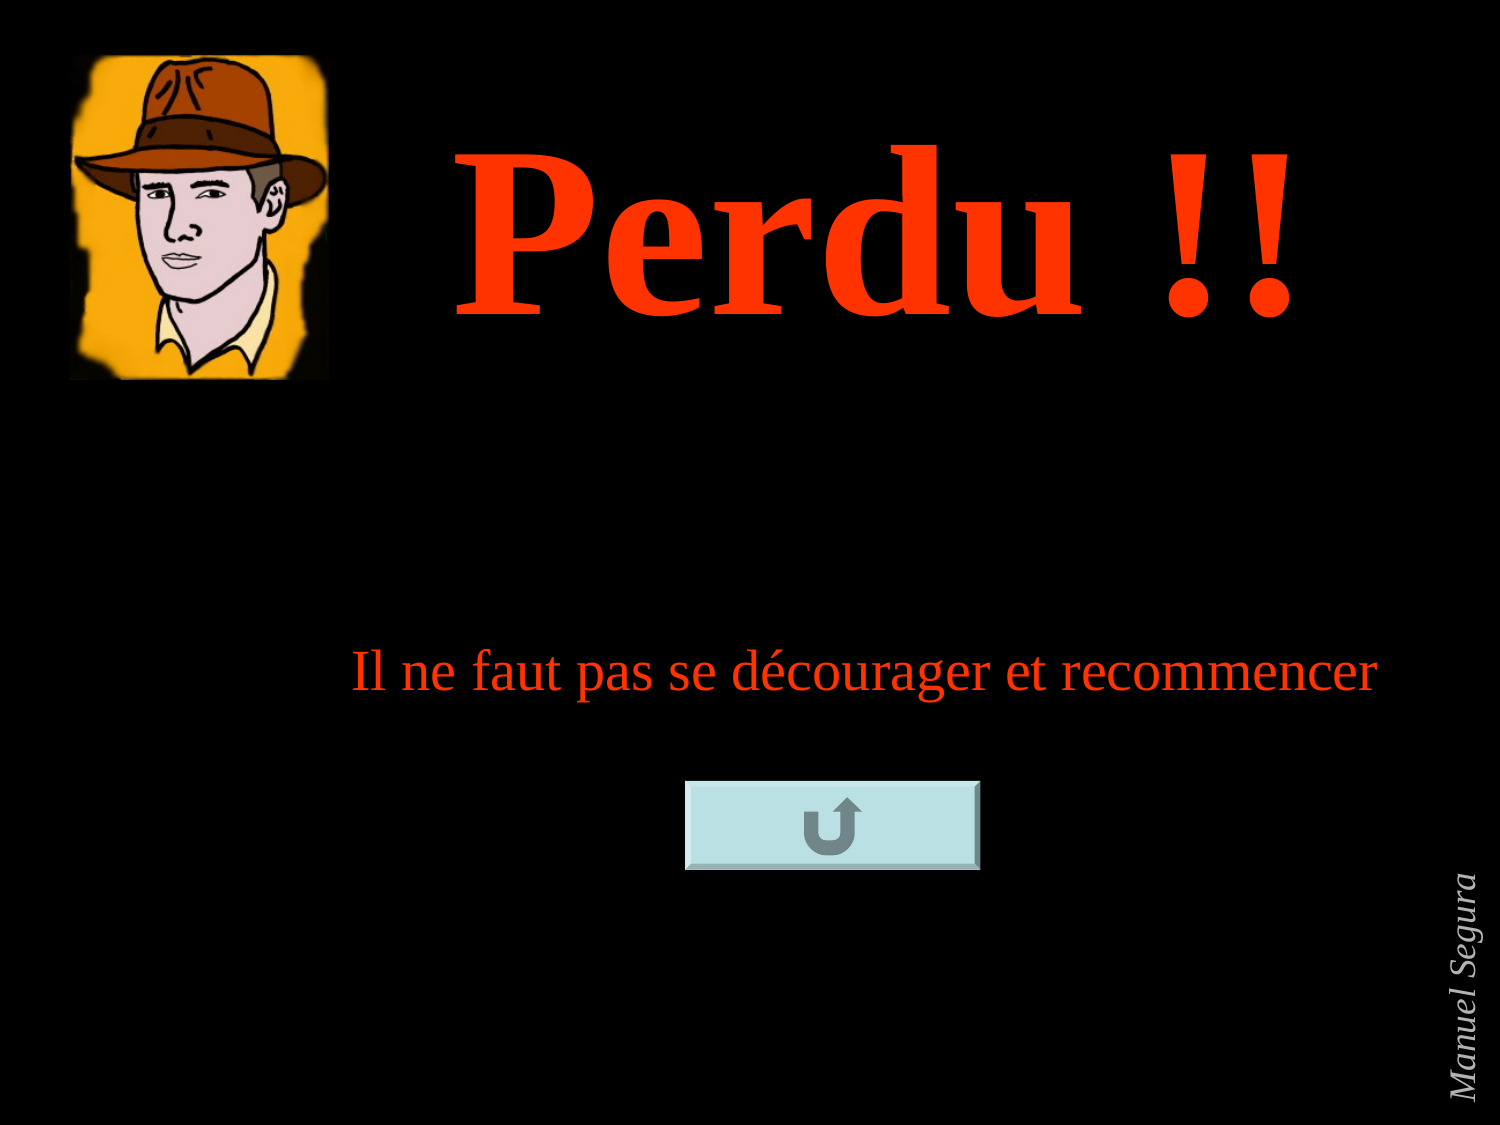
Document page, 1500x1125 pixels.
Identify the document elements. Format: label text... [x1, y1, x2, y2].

text_box [686, 780, 981, 870]
text_box Manuel Segura [1434, 857, 1492, 1118]
text_box Il ne faut pas se décourager et recommencer [336, 631, 1394, 712]
text_box Perdu !! [437, 90, 1327, 376]
picture [70, 54, 329, 380]
